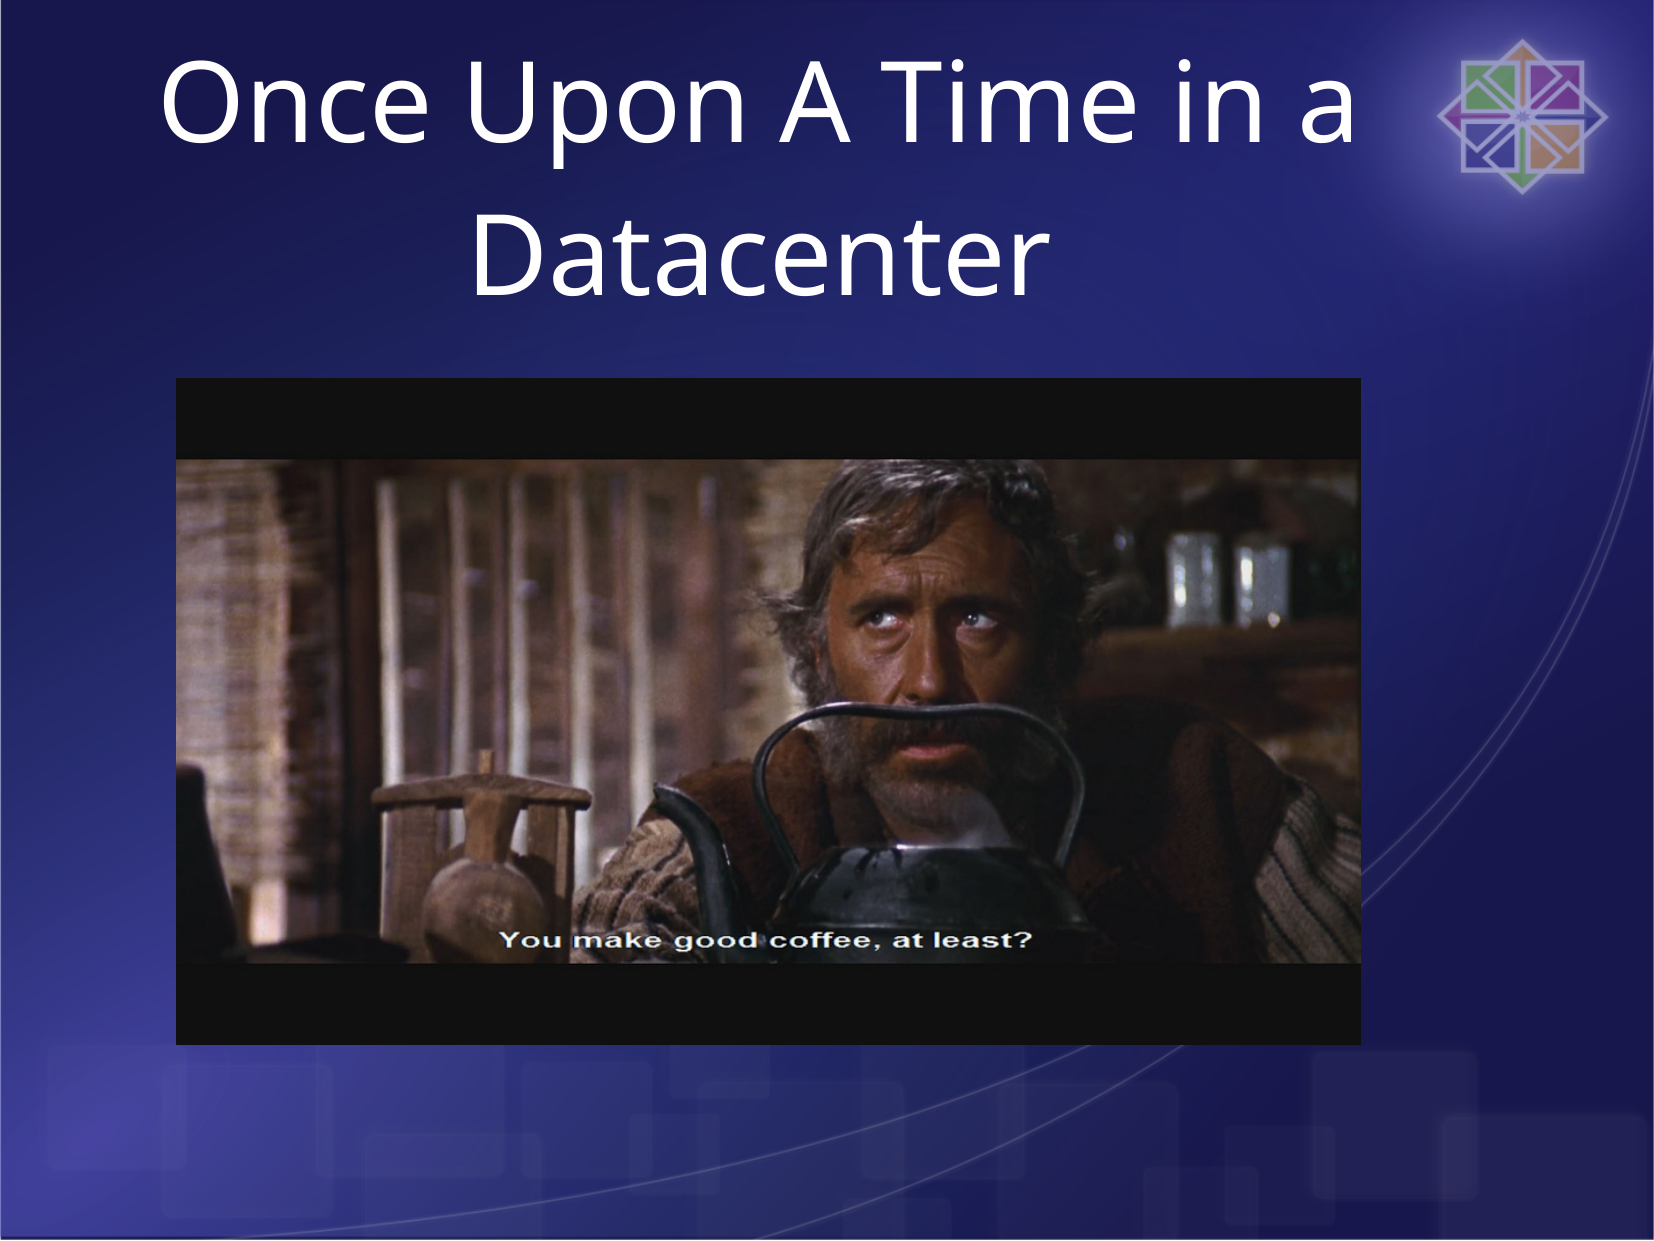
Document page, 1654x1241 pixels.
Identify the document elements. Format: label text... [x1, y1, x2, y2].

title Once Upon A Time in a Datacenter [94, 23, 1425, 328]
picture [0, 0, 1654, 1241]
